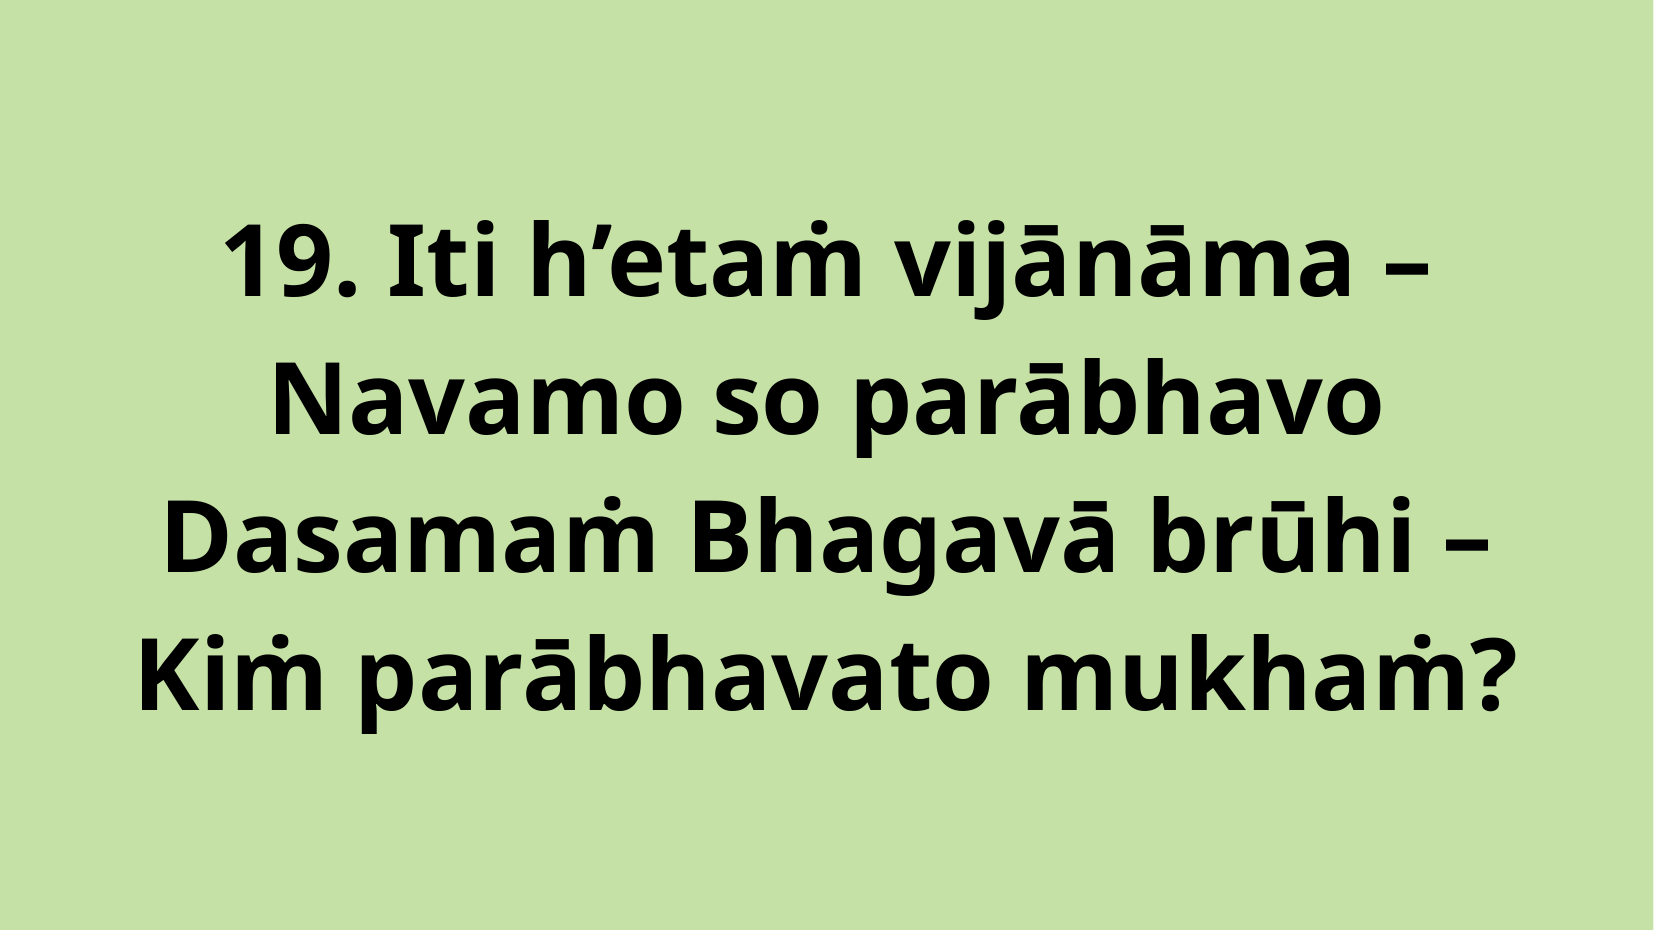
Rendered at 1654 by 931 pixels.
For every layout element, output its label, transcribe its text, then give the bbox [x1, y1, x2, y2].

subtitle 19. Iti h’etaṁ vijānāma – Navamo so parābhavo Dasamaṁ Bhagavā brūhi – Kiṁ parābhavato mukhaṁ? [82, 0, 1571, 931]
